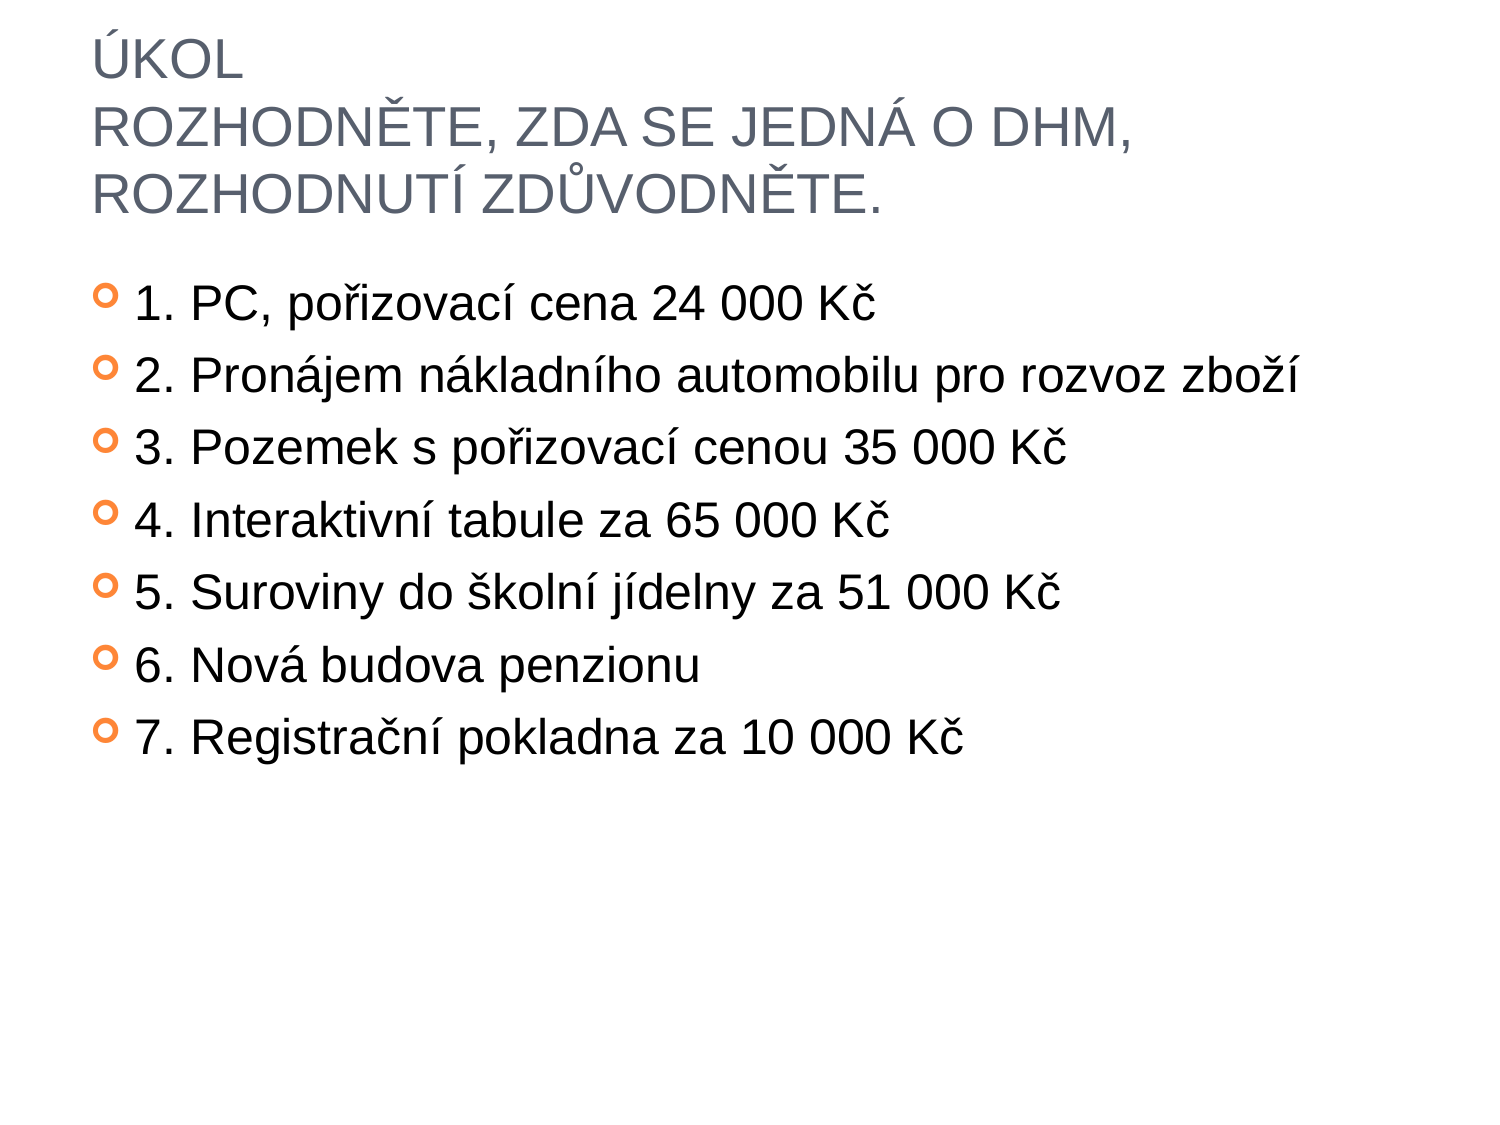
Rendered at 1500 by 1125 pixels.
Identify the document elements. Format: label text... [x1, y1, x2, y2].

list 1. PC, pořizovací cena 24 000 Kč 2. Pronájem nákladního automobilu pro rozvoz zboží 3. Pozemek s pořizovací cenou 35 000 Kč 4. Interaktivní tabule za 65 000 Kč 5. Suroviny do školní jídelny za 51 000 Kč 6. Nová budova penzionu 7. Registrační pokladna za 10 000 Kč [75, 262, 1436, 1063]
title ÚKOL ROZHODNĚTE, ZDA SE JEDNÁ O DHM, ROZHODNUTÍ ZDŮVODNĚTE. [76, 0, 1302, 262]
